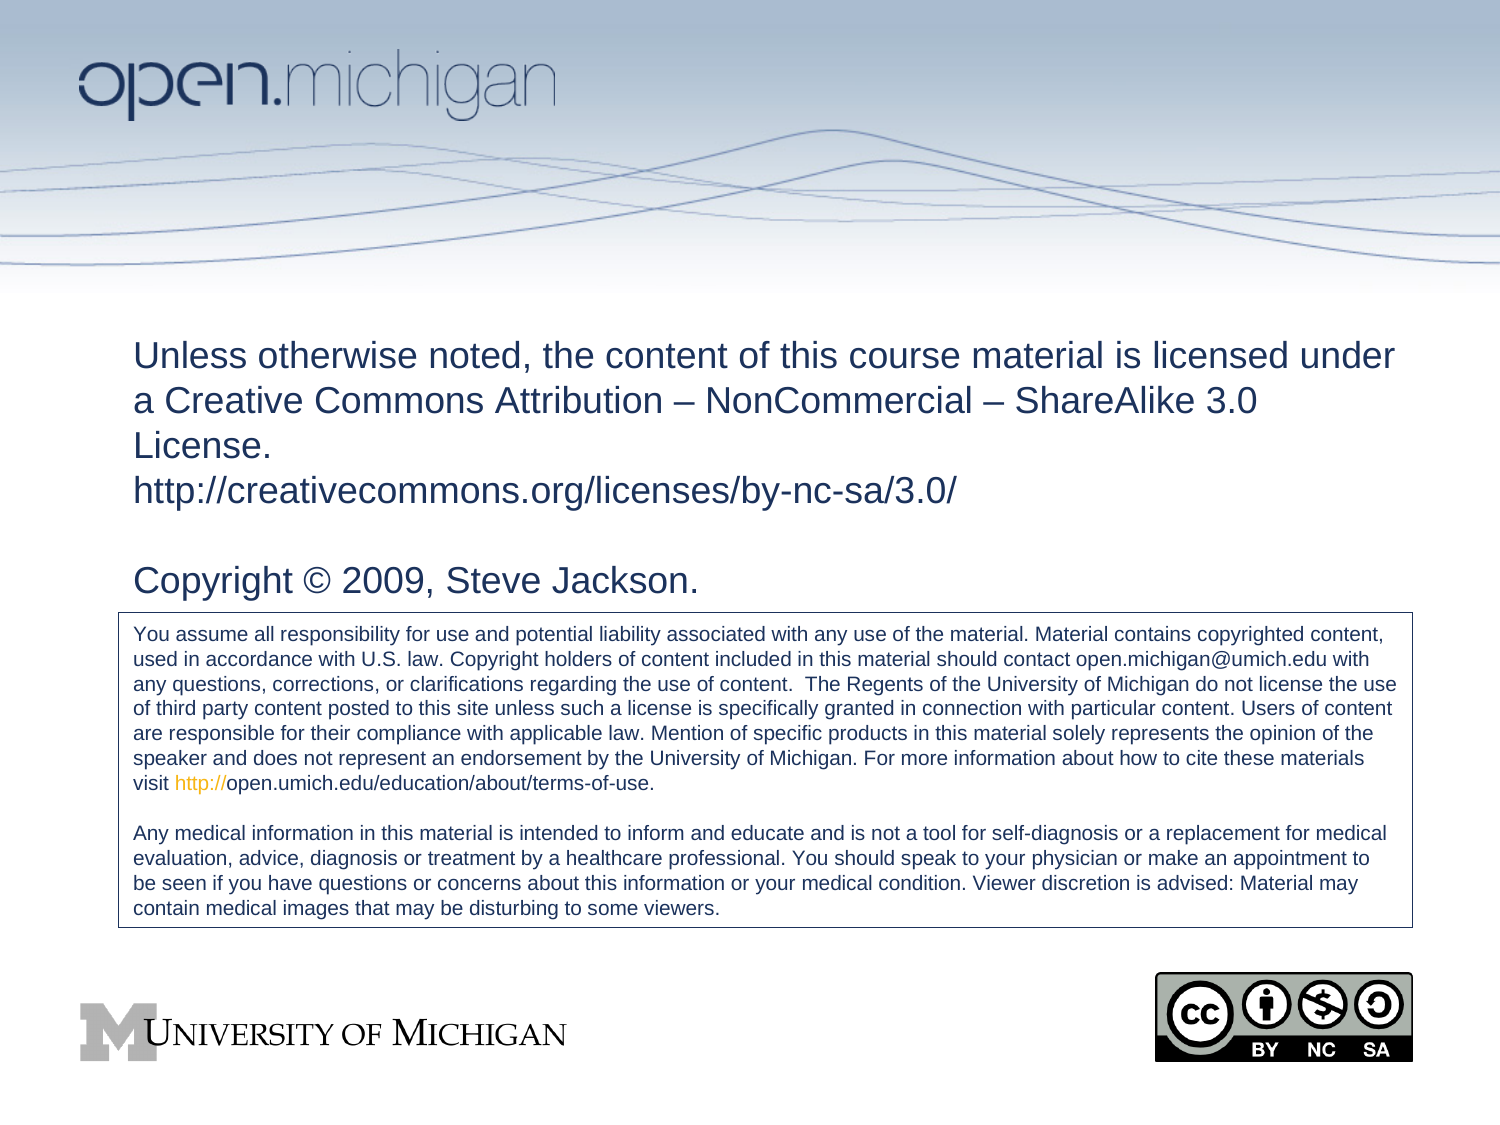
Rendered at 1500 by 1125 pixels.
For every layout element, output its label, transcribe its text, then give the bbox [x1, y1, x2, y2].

picture [79, 1002, 567, 1062]
text_box You assume all responsibility for use and potential liability associated with any use of the material. Material contains copyrighted content, used in accordance with U.S. law. Copyright holders of content included in this material should contact open.michigan@umich.edu with any questions, corrections, or clarifications regarding the use of content. The Regents of the University of Michigan do not license the use of third party content posted to this site unless such a license is specifically granted in connection with particular content. Users of content are responsible for their compliance with applicable law. Mention of specific products in this material solely represents the opinion of the speaker and does not represent an endorsement by the University of Michigan. For more information about how to cite these materials visit http://open.umich.edu/education/about/terms-of-use. Any medical information in this material is intended to inform and educate and is not a tool for self-diagnosis or a replacement for medical evaluation, advice, diagnosis or treatment by a healthcare professional. You should speak to your physician or make an appointment to be seen if you have questions or concerns about this information or your medical condition. Viewer discretion is advised: Material may contain medical images that may be disturbing to some viewers. [118, 612, 1413, 928]
text_box Unless otherwise noted, the content of this course material is licensed under a Creative Commons Attribution – NonCommercial – ShareAlike 3.0 License. http://creativecommons.org/licenses/by-nc-sa/3.0/ Copyright © 2009, Steve Jackson. [118, 323, 1413, 610]
picture [1155, 972, 1413, 1062]
picture [0, 0, 1500, 293]
